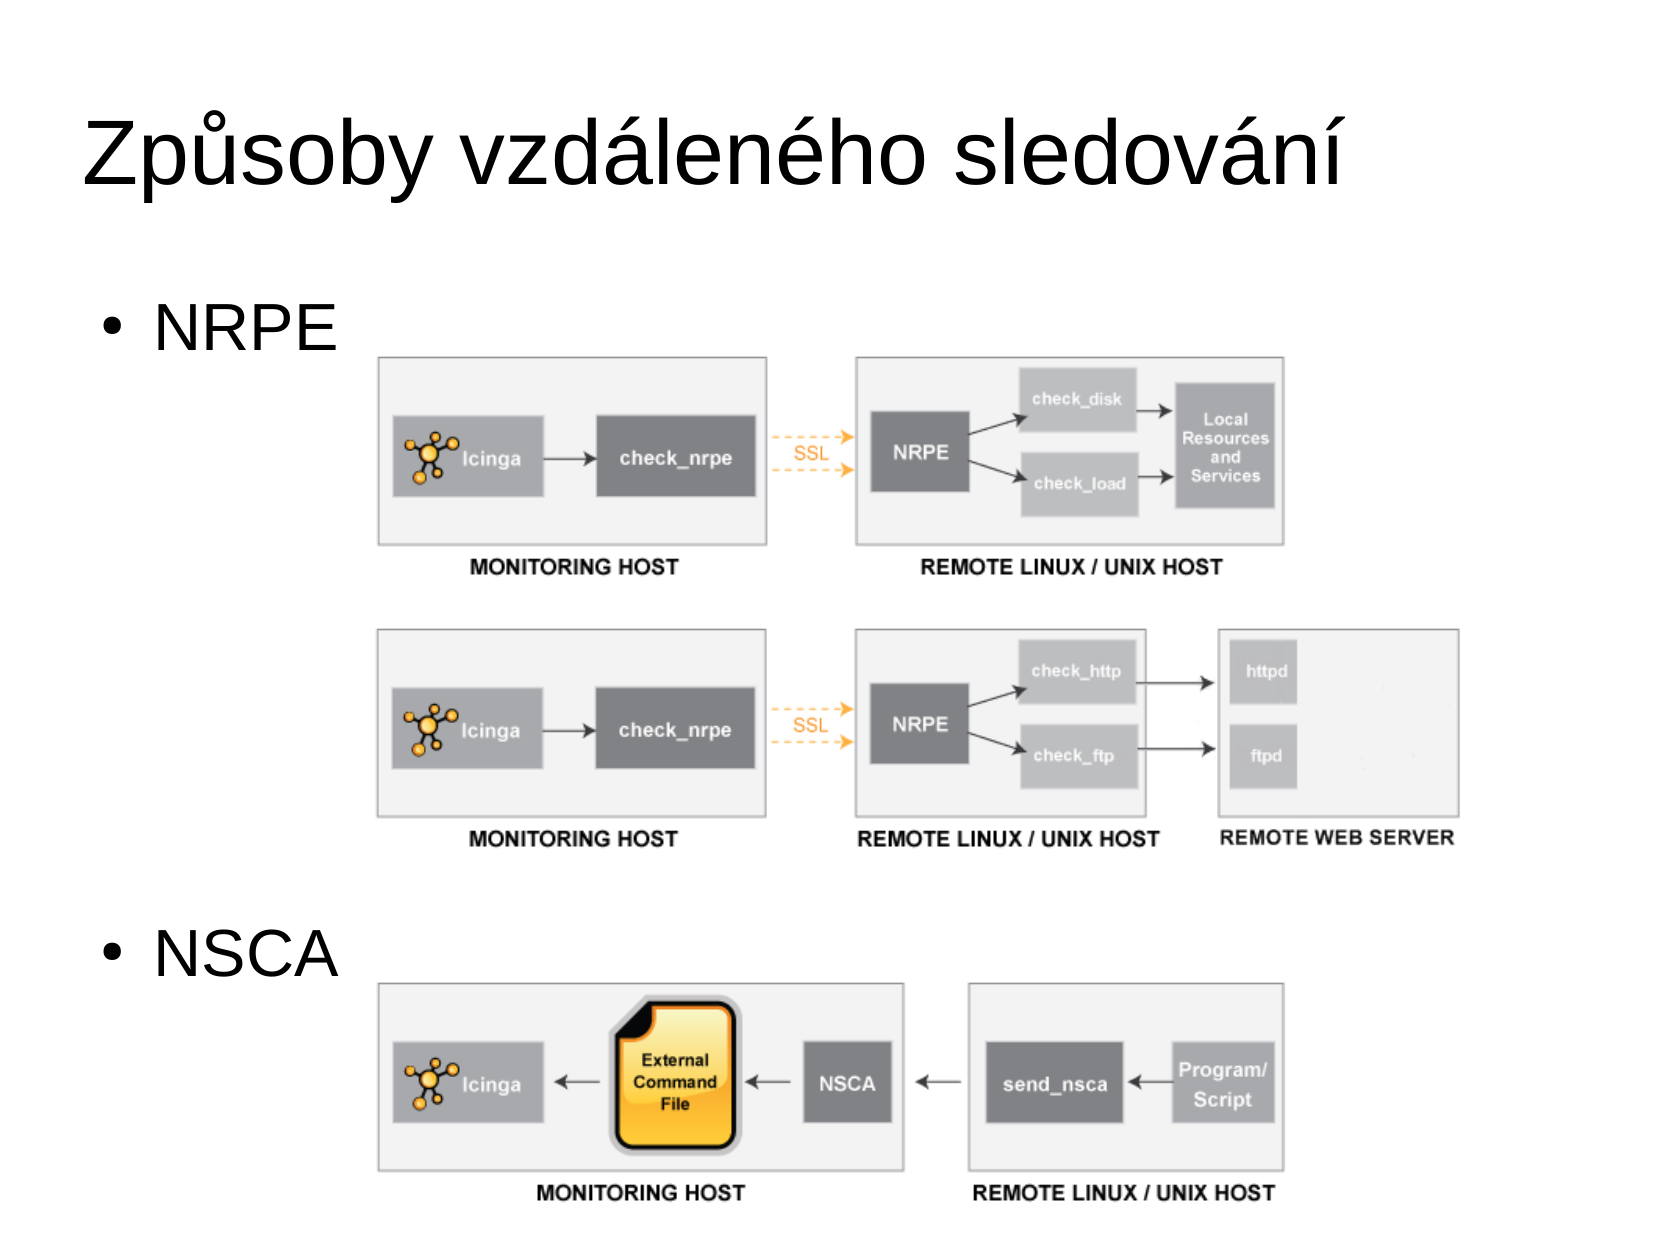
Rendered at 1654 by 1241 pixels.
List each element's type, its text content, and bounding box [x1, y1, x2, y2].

picture [368, 618, 1471, 864]
picture [369, 972, 1293, 1218]
title Způsoby vzdáleného sledování [82, 68, 1571, 237]
list NRPE NSCA [82, 290, 1571, 1010]
picture [369, 346, 1293, 592]
